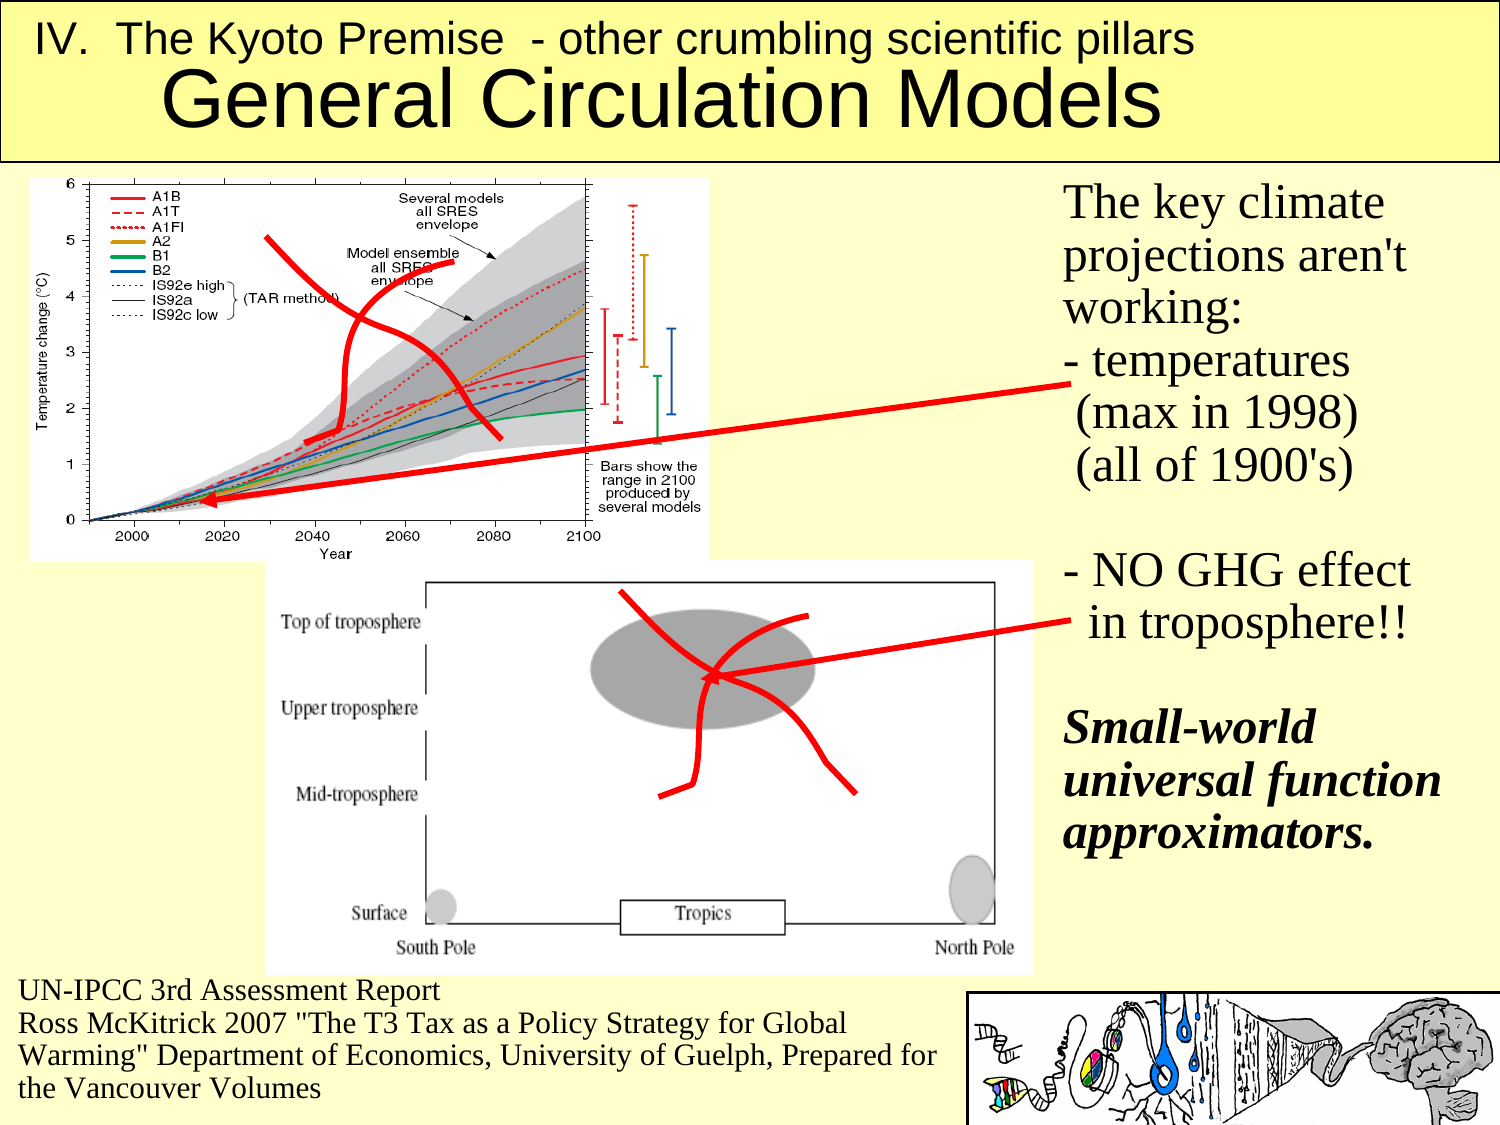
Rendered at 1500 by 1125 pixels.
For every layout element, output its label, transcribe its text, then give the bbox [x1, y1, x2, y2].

picture [969, 994, 1500, 1125]
text_box The key climate projections aren't working: - temperatures (max in 1998) (all of 1900's) - NO GHG effect in troposphere!! Small-world universal function approximators. [1062, 177, 1477, 916]
picture [29, 177, 1034, 975]
text_box UN-IPCC 3rd Assessment Report Ross McKitrick 2007 "The T3 Tax as a Policy Strategy for Global Warming" Department of Economics, University of Guelph, Prepared for the Vancouver Volumes [17, 974, 945, 1093]
text_box IV. The Kyoto Premise - other crumbling scientific pillars General Circulation Models [0, 0, 1500, 162]
